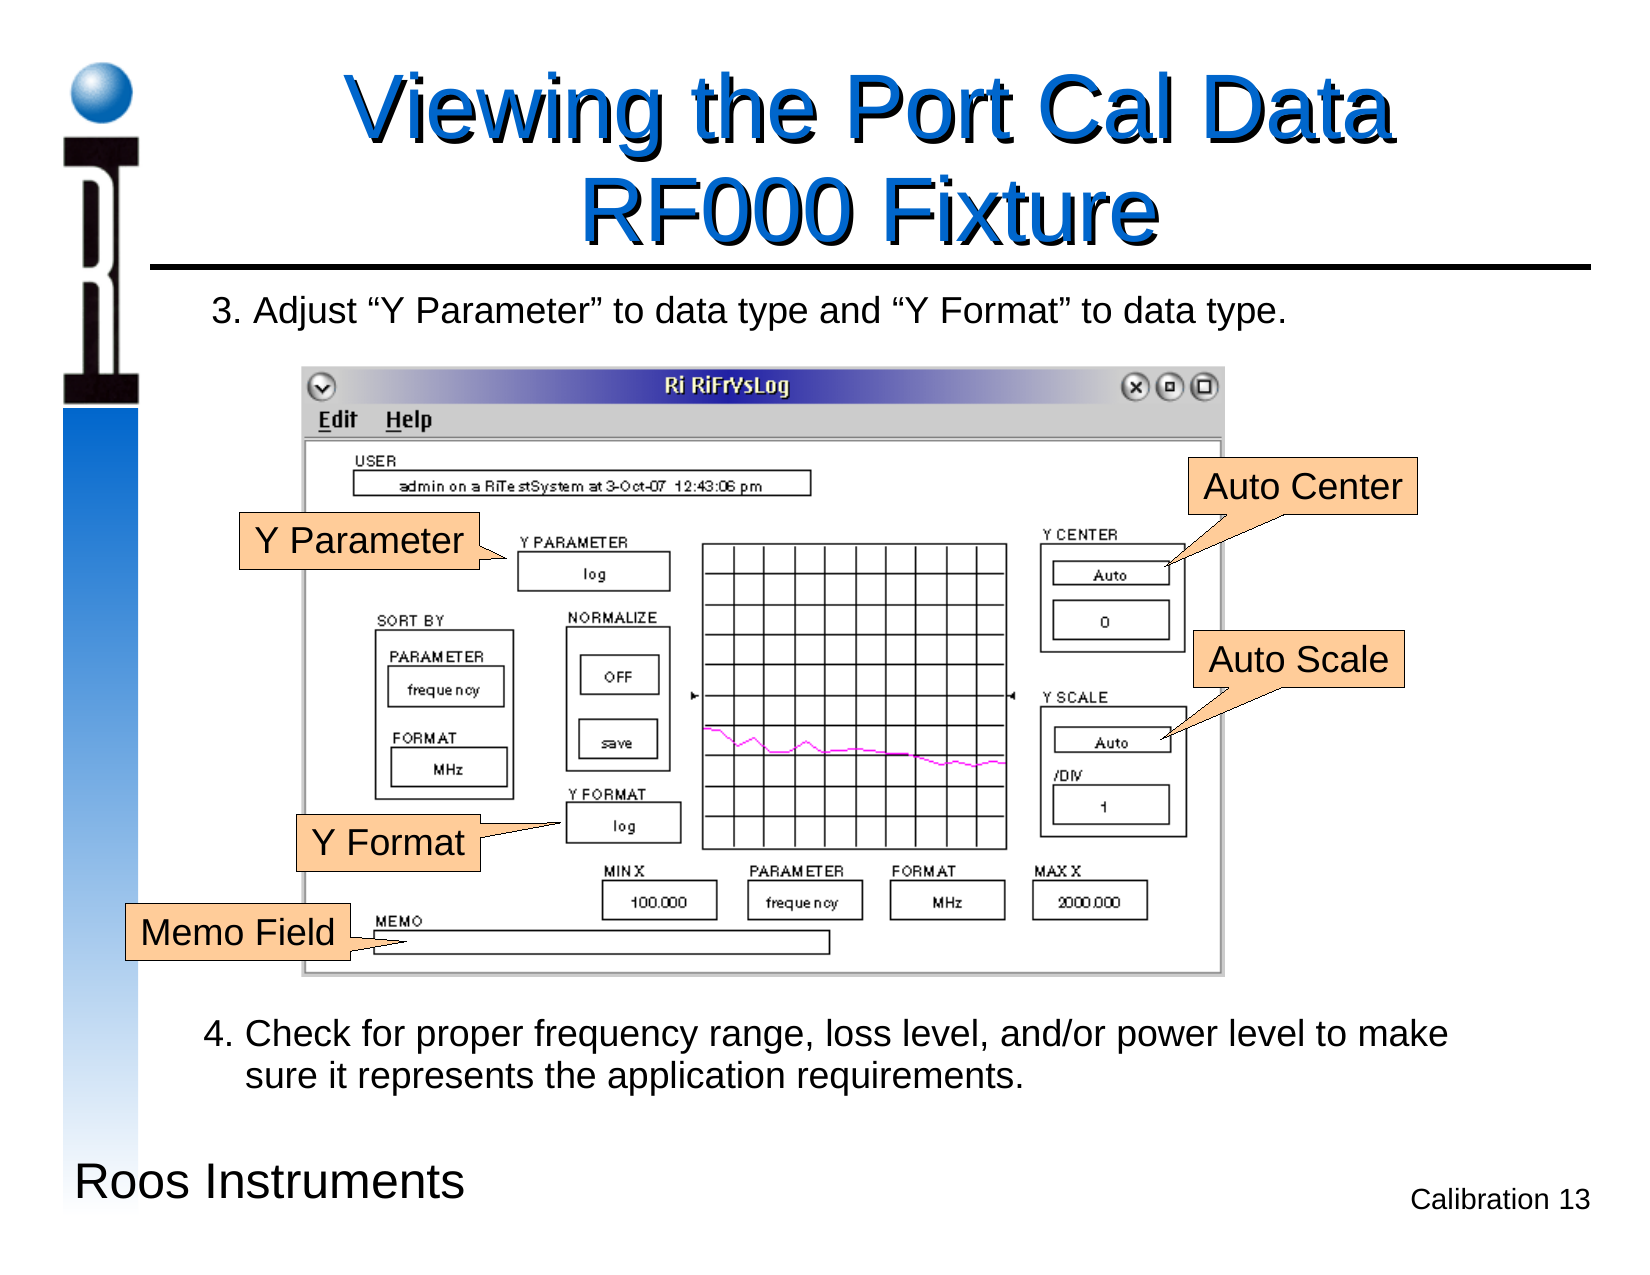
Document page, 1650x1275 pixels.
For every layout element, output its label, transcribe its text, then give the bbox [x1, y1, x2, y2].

text_box 4. Check for proper frequency range, loss level, and/or power level to make sure it represents the application requirements. [188, 1004, 1511, 1104]
text_box 3. Adjust “Y Parameter” to data type and “Y Format” to data type. [196, 281, 1519, 381]
picture [300, 365, 1225, 977]
text_box Memo Field [125, 903, 407, 961]
title Viewing the Port Cal Data RF000 Fixture [147, 55, 1591, 261]
text_box Auto Center [1164, 457, 1418, 567]
text_box Y Parameter [239, 512, 507, 570]
picture [59, 59, 144, 411]
text_box Y Format [296, 814, 561, 872]
text_box Auto Scale [1160, 630, 1405, 740]
